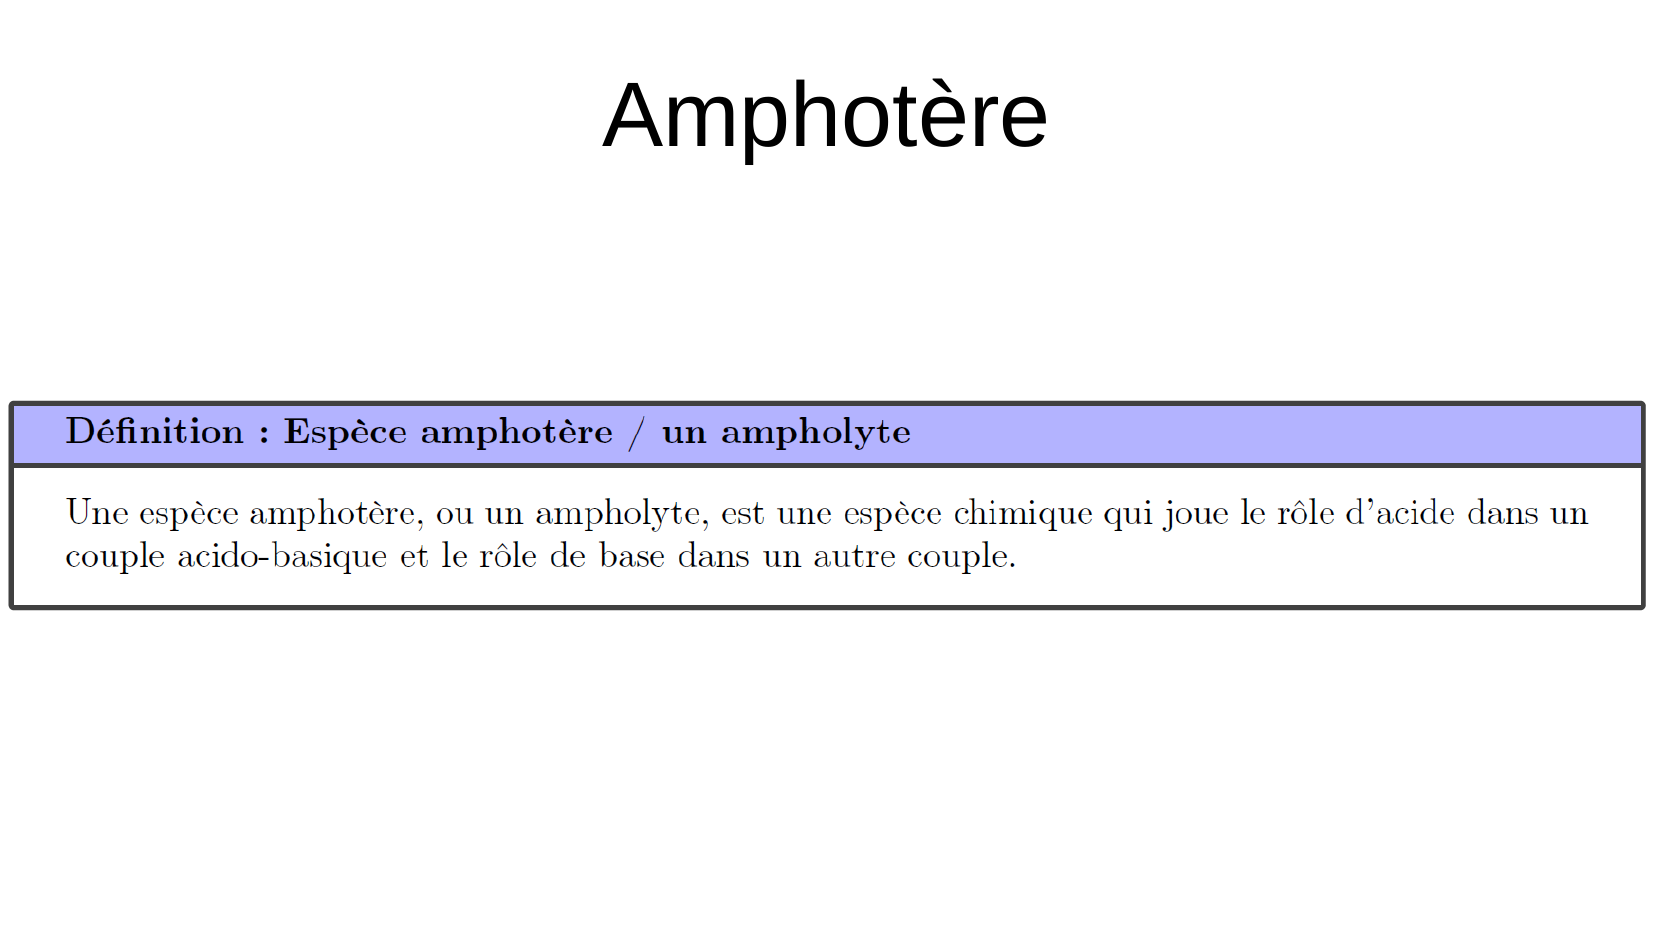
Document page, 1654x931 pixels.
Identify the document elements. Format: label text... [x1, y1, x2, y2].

title Amphotère [82, 37, 1571, 193]
picture [0, 395, 1654, 615]
